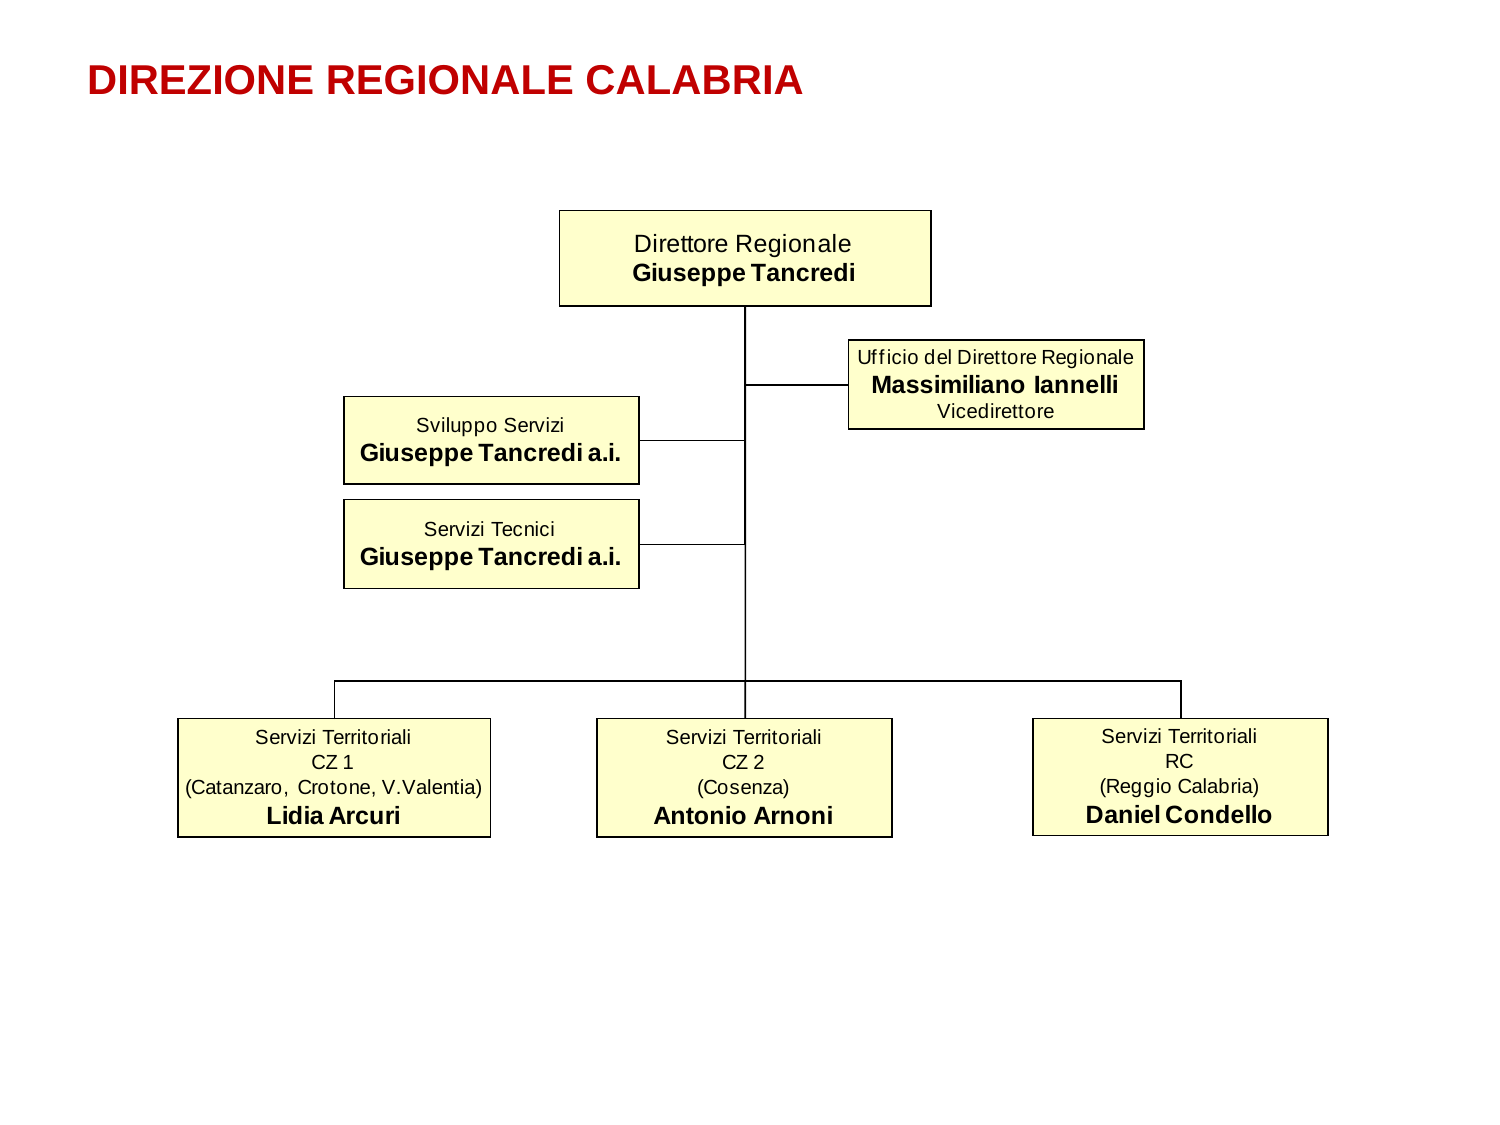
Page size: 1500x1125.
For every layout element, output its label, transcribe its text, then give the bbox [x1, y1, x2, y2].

title DIREZIONE REGIONALE CALABRIA [72, 45, 1462, 128]
picture [171, 208, 1329, 838]
